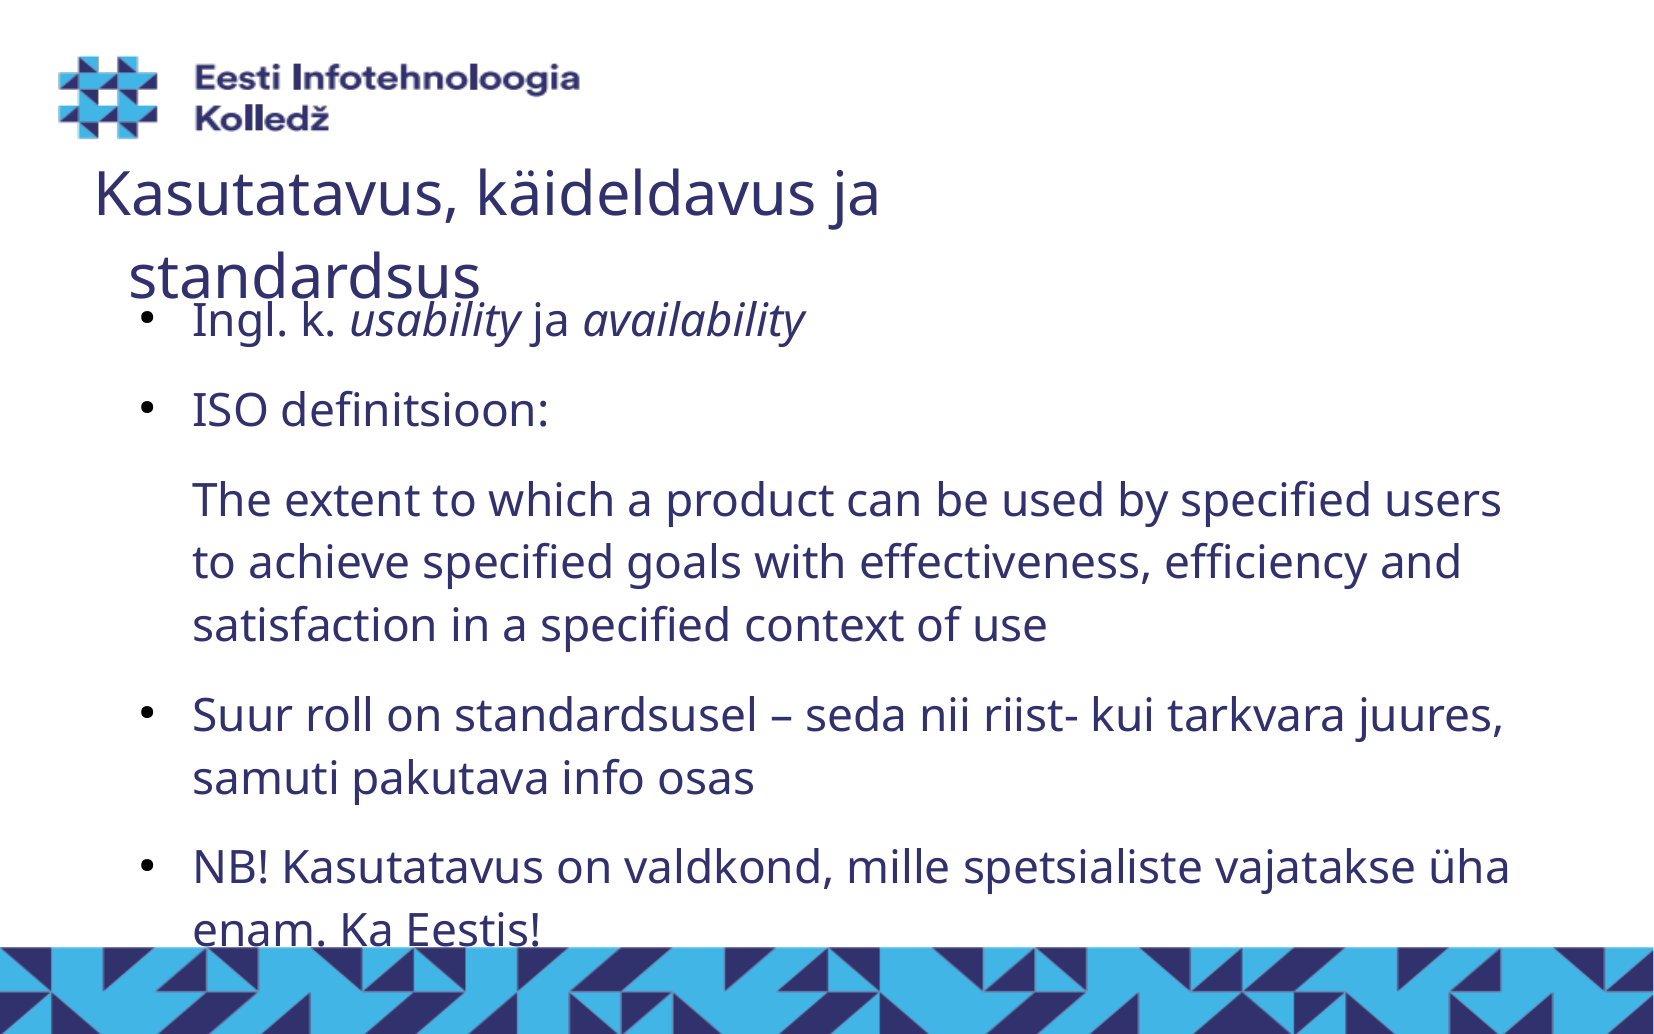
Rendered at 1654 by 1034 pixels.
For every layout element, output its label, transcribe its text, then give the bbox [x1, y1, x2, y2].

list Ingl. k. usability ja availability ISO definitsioon: The extent to which a product can be used by specified users to achieve specified goals with effectiveness, efficiency and satisfaction in a specified context of use Suur roll on standardsusel – seda nii riist- kui tarkvara juures, samuti pakutava info osas NB! Kasutatavus on valdkond, mille spetsialiste vajatakse üha enam. Ka Eestis! [121, 287, 1533, 1021]
title Kasutatavus, käideldavus ja standardsus [93, 146, 1230, 320]
